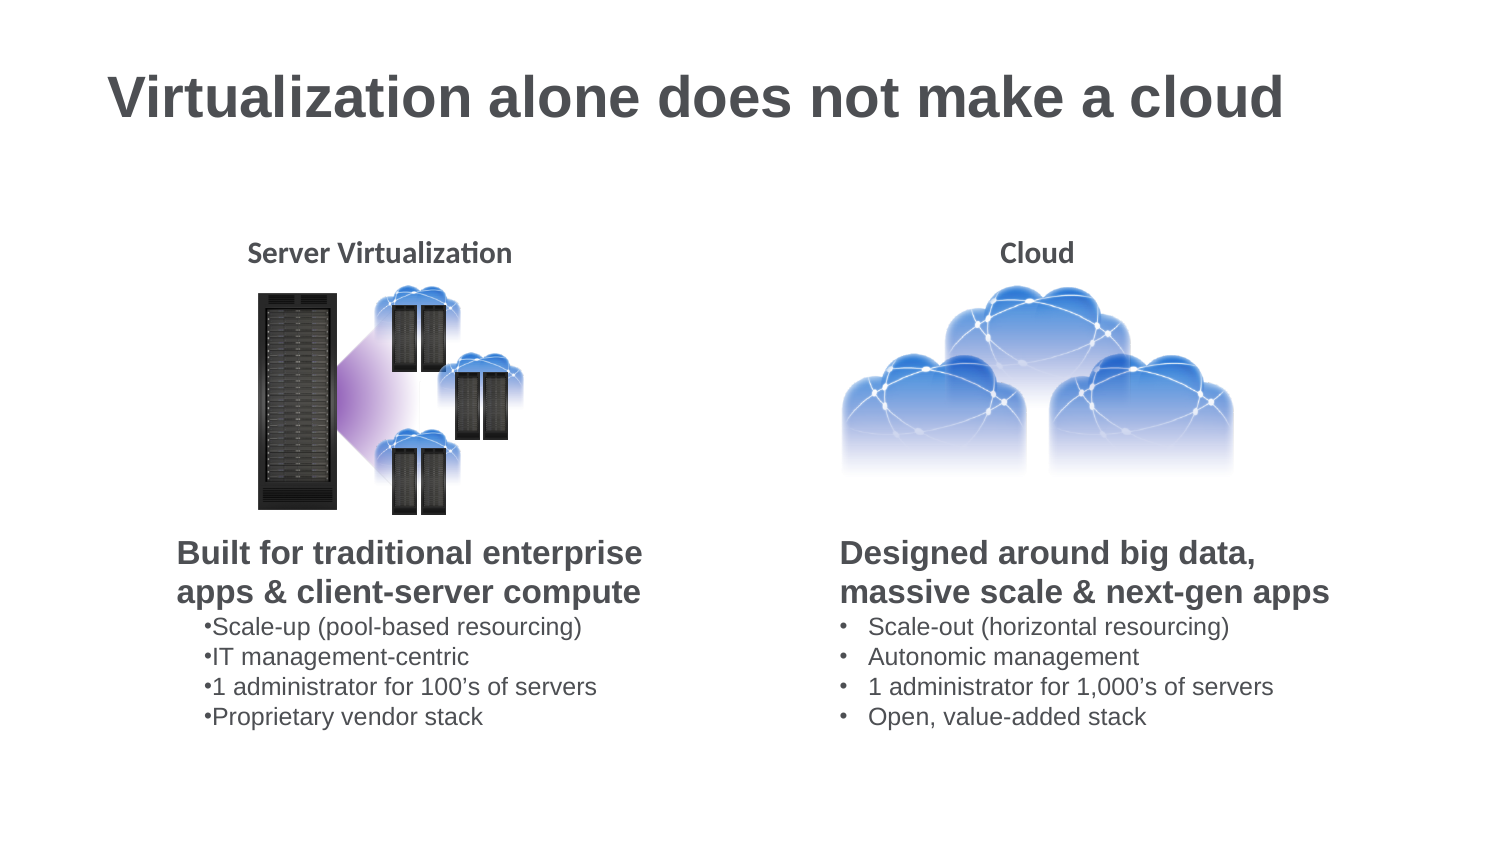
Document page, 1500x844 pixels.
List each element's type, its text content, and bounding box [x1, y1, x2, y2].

text_box Designed around big data, massive scale & next-gen apps Scale-out (horizontal resourcing) Autonomic management 1 administrator for 1,000’s of servers Open, value-added stack [828, 525, 1401, 737]
text_box Built for traditional enterprise apps & client-server compute Scale-up (pool-based resourcing) IT management-centric 1 administrator for 100’s of servers Proprietary vendor stack [165, 525, 678, 737]
picture [157, 282, 524, 528]
text_box Server Virtualization [198, 226, 563, 276]
picture [841, 285, 1234, 478]
title Virtualization alone does not make a cloud [12, 34, 1382, 137]
text_box Cloud [886, 226, 1190, 276]
